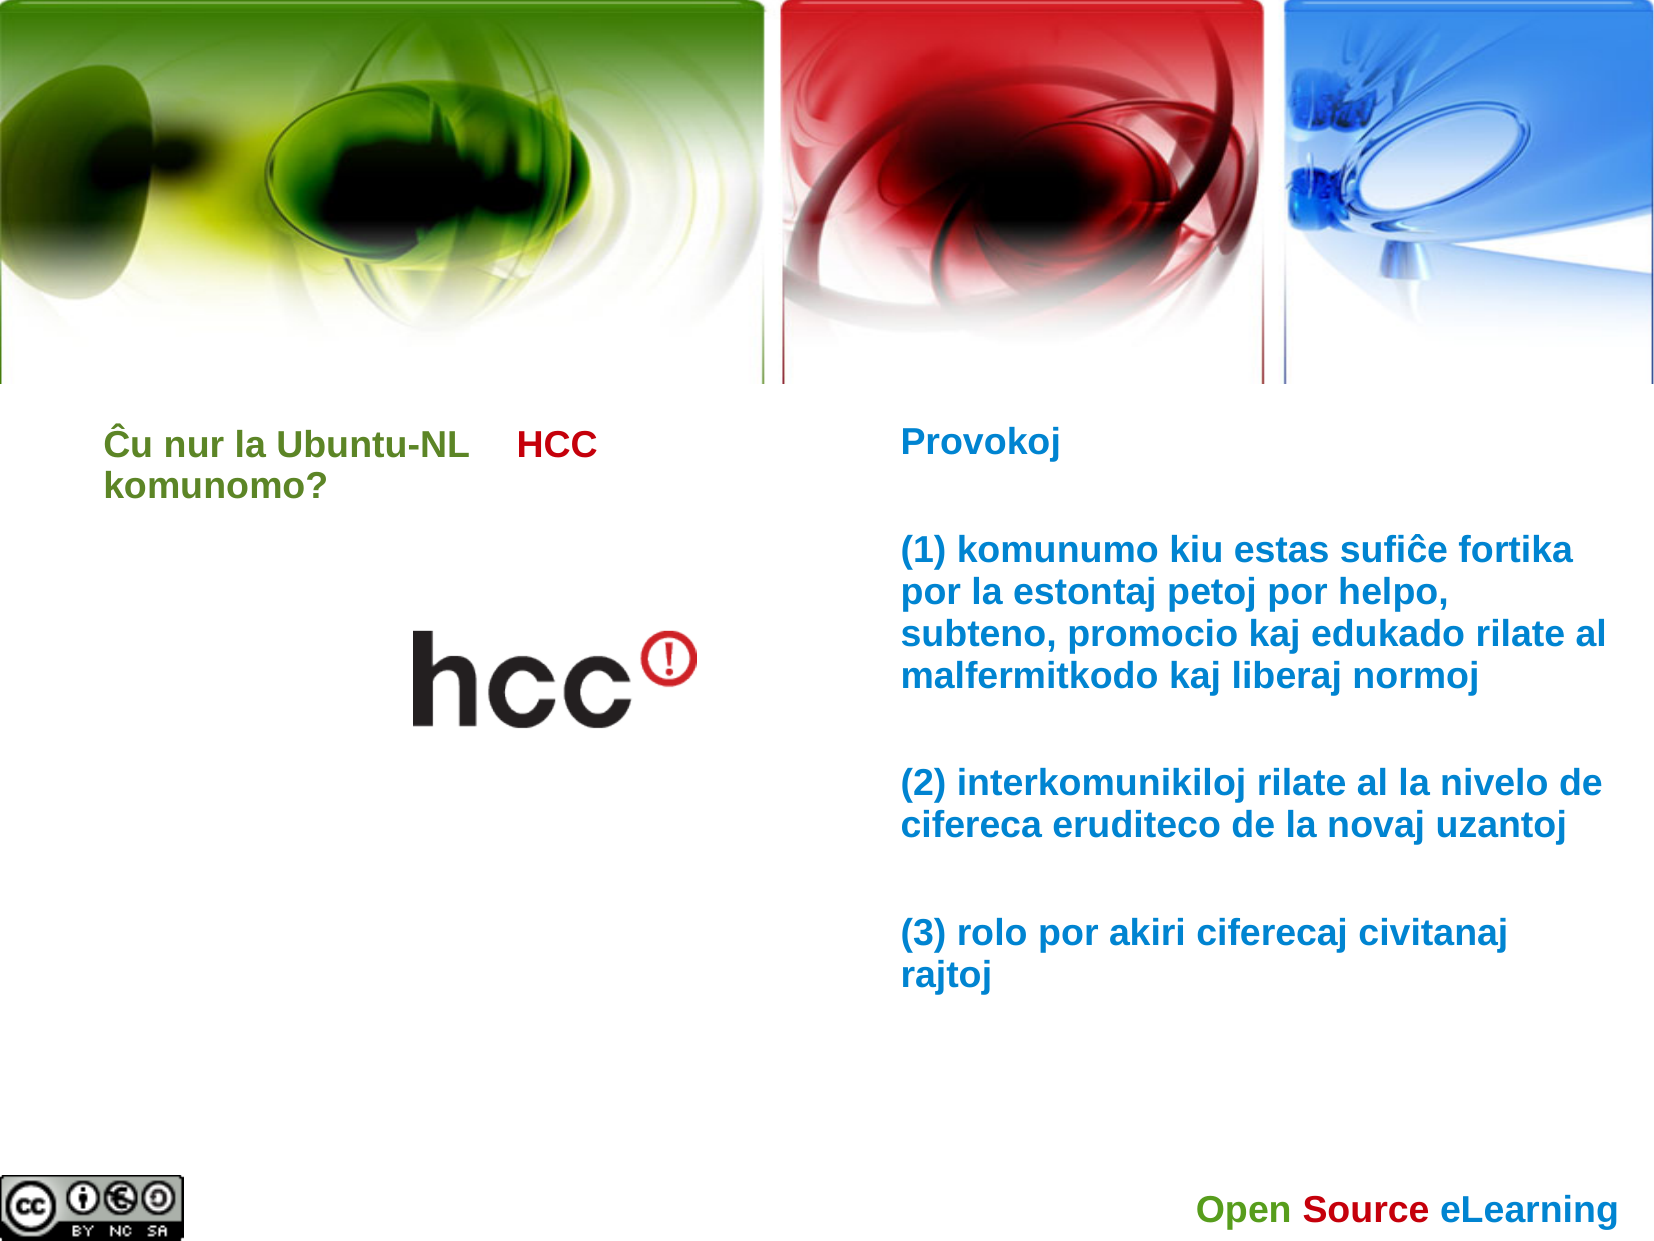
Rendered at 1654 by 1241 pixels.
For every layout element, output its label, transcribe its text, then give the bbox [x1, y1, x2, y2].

text_box HCC [502, 415, 885, 473]
text_box Provokoj (1) komunumo kiu estas sufiĉe fortika por la estontaj petoj por helpo, subteno, promocio kaj edukado rilate al malfermitkodo kaj liberaj normoj (2) interkomunikiloj rilate al la nivelo de cifereca eruditeco de la novaj uzantoj (3) rolo por akiri ciferecaj civitanaj rajtoj [885, 413, 1625, 1003]
text_box Ĉu nur la Ubuntu-NL komunomo? [88, 415, 502, 515]
picture [0, 0, 1654, 384]
text_box Open Source eLearning [1181, 1181, 1654, 1238]
picture [0, 1175, 184, 1241]
picture [413, 590, 697, 730]
